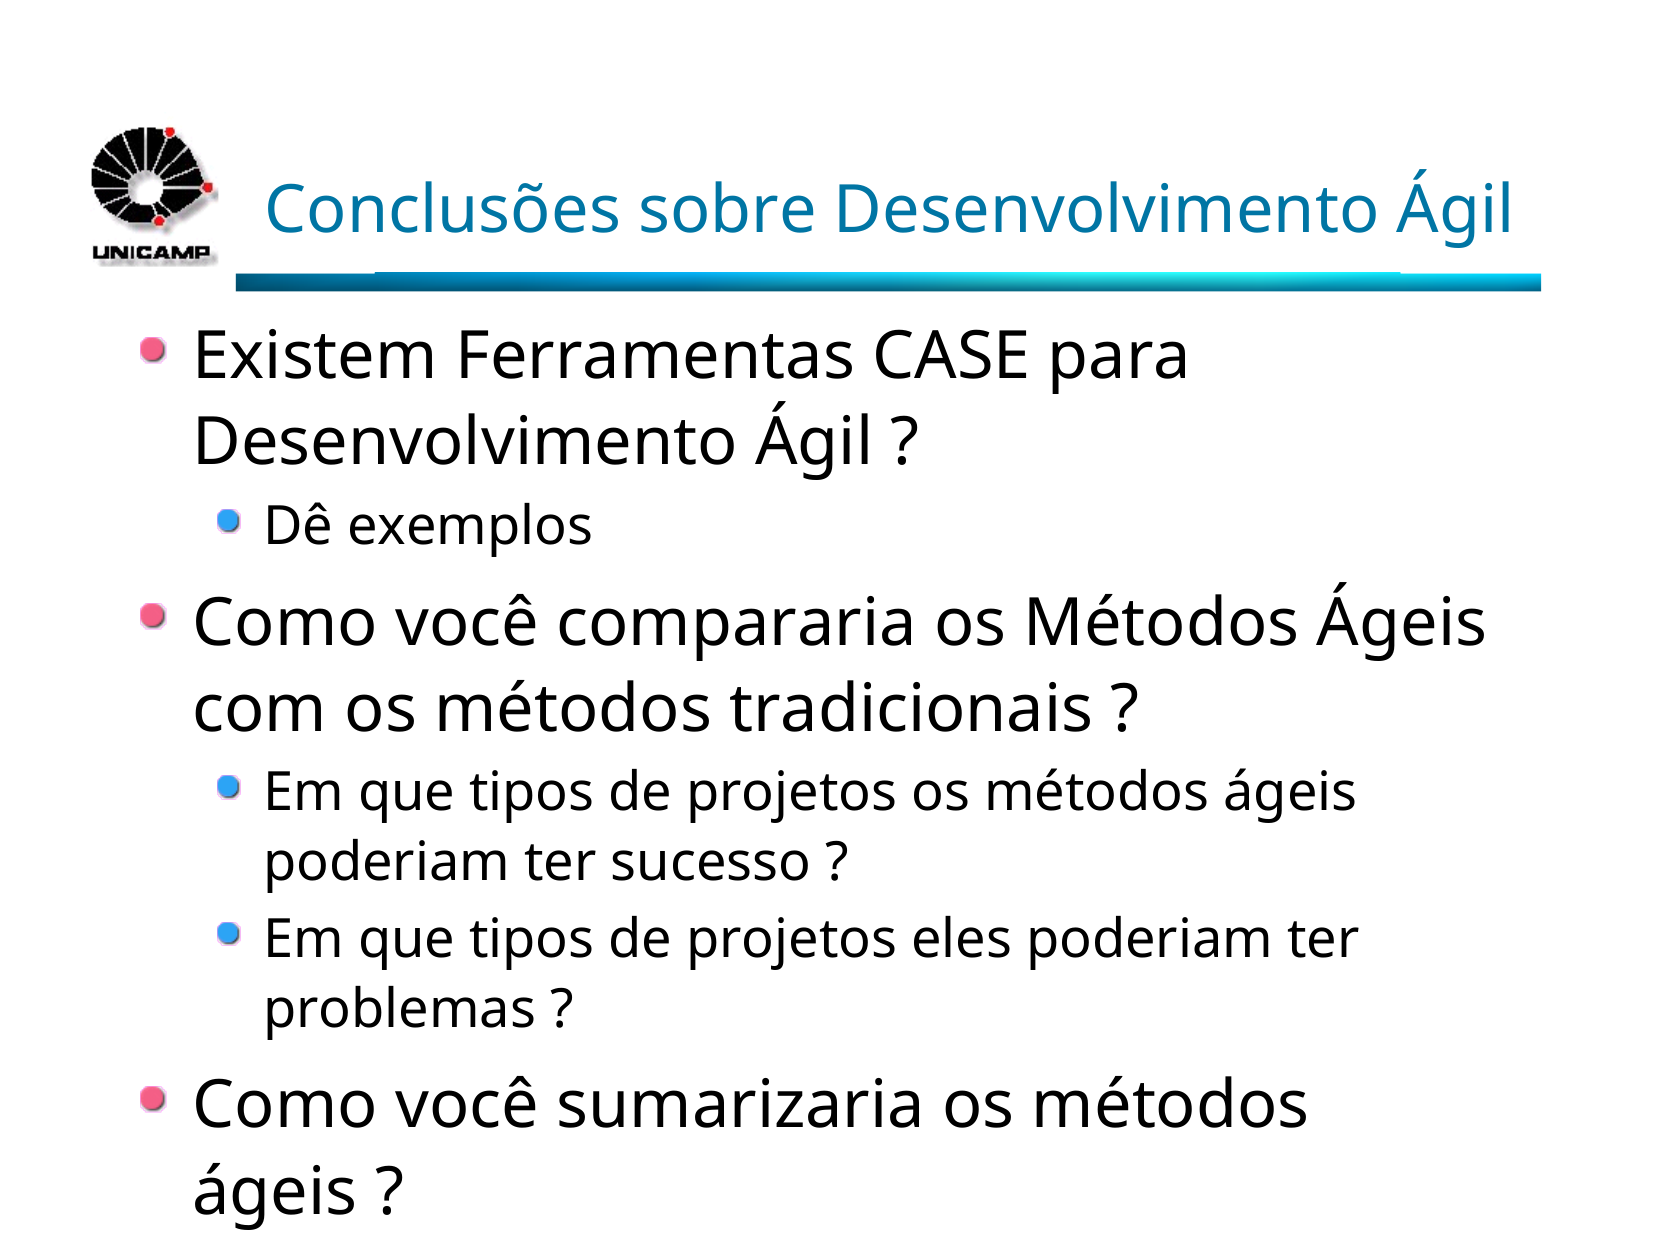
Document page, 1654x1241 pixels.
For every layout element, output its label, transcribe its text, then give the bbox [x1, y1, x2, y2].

list Existem Ferramentas CASE para Desenvolvimento Ágil ? Dê exemplos Como você compararia os Métodos Ágeis com os métodos tradicionais ? Em que tipos de projetos os métodos ágeis poderiam ter sucesso ? Em que tipos de projetos eles poderiam ter problemas ? Como você sumarizaria os métodos ágeis ? É possível fazer isso ? [121, 309, 1534, 1167]
title Conclusões sobre Desenvolvimento Ágil [264, 57, 1534, 250]
picture [125, 272, 1654, 295]
